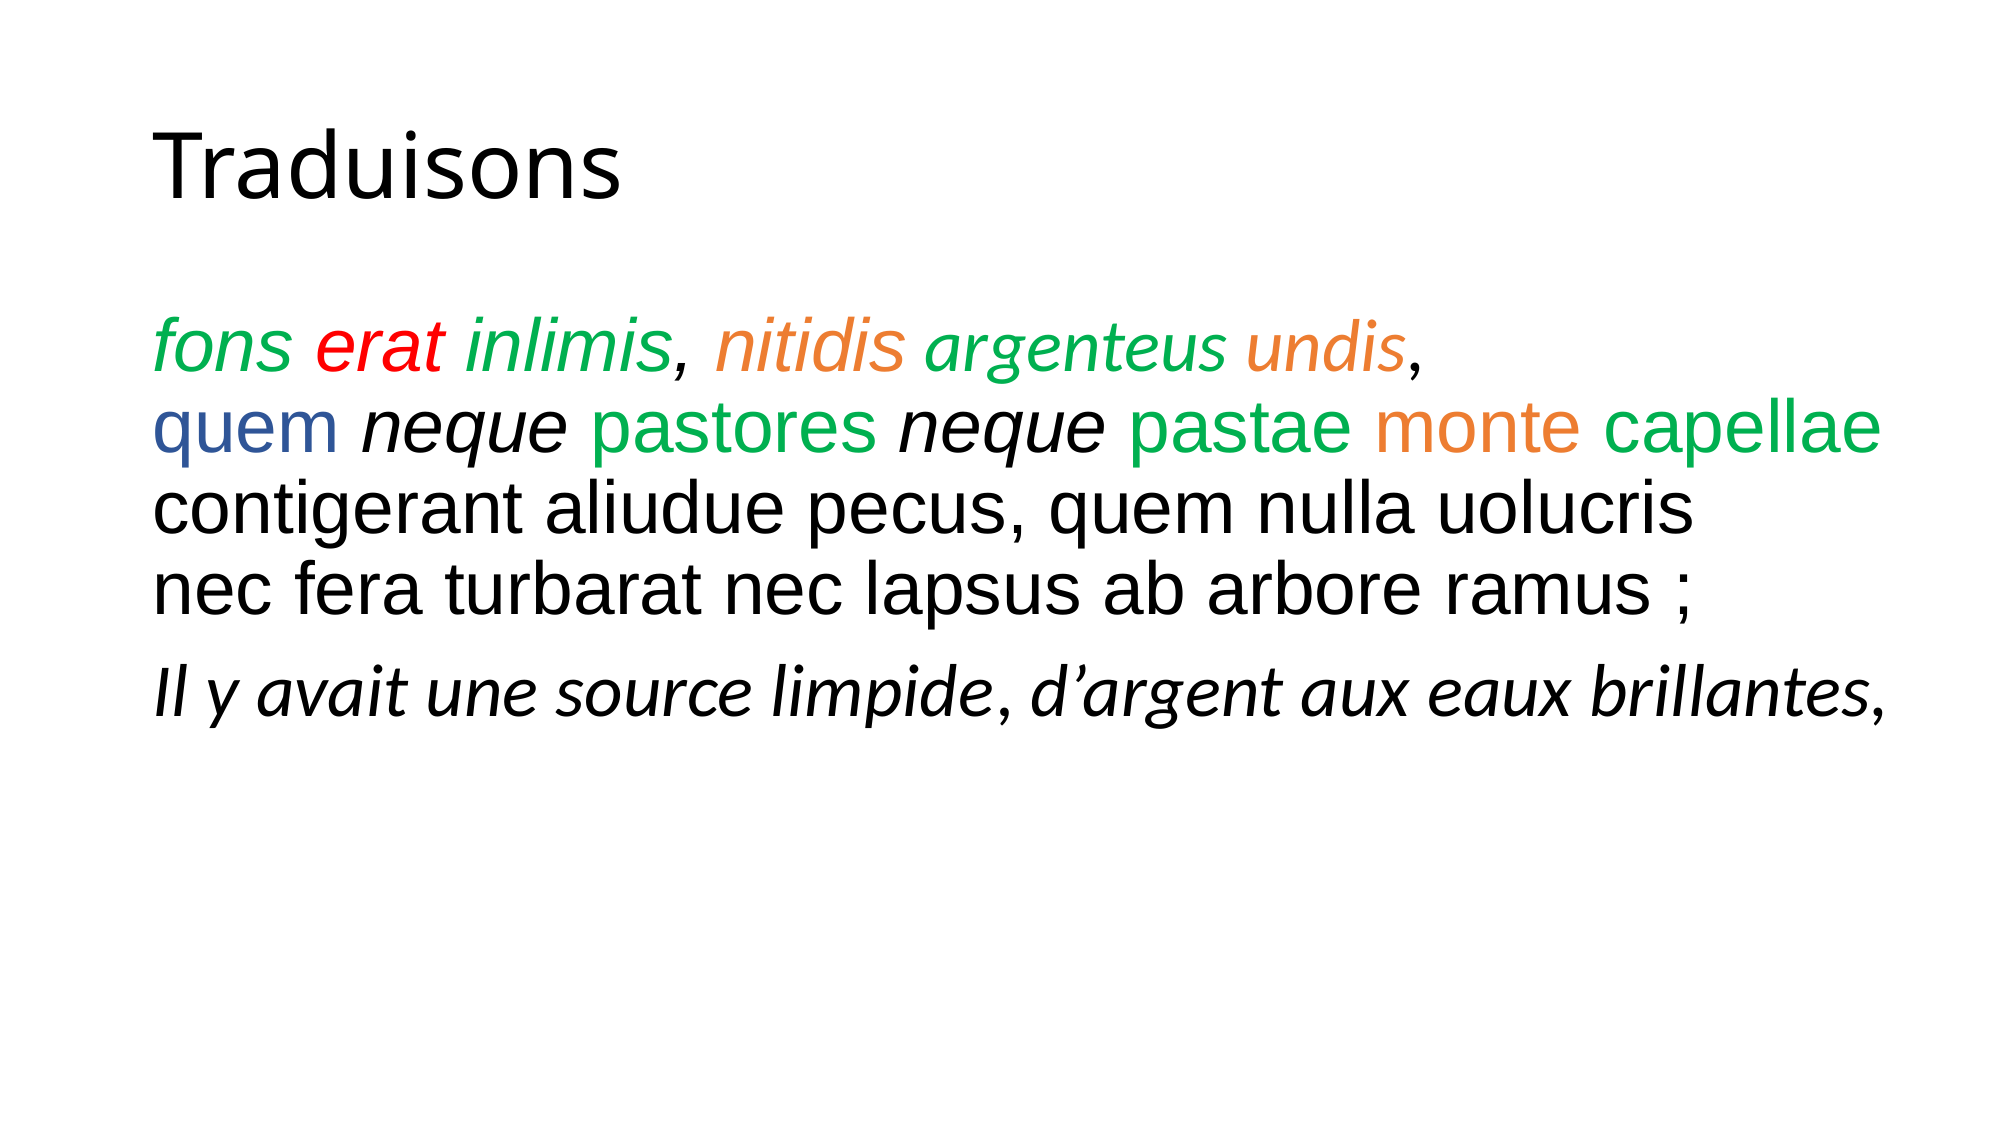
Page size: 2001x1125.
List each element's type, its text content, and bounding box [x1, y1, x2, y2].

list fons erat inlimis, nitidis argenteus undis, quem neque pastores neque pastae monte capellae contigerant aliudue pecus, quem nulla uolucris nec fera turbarat nec lapsus ab arbore ramus ; Il y avait une source limpide, d’argent aux eaux brillantes, [137, 299, 1956, 1014]
title Traduisons [137, 59, 1863, 278]
